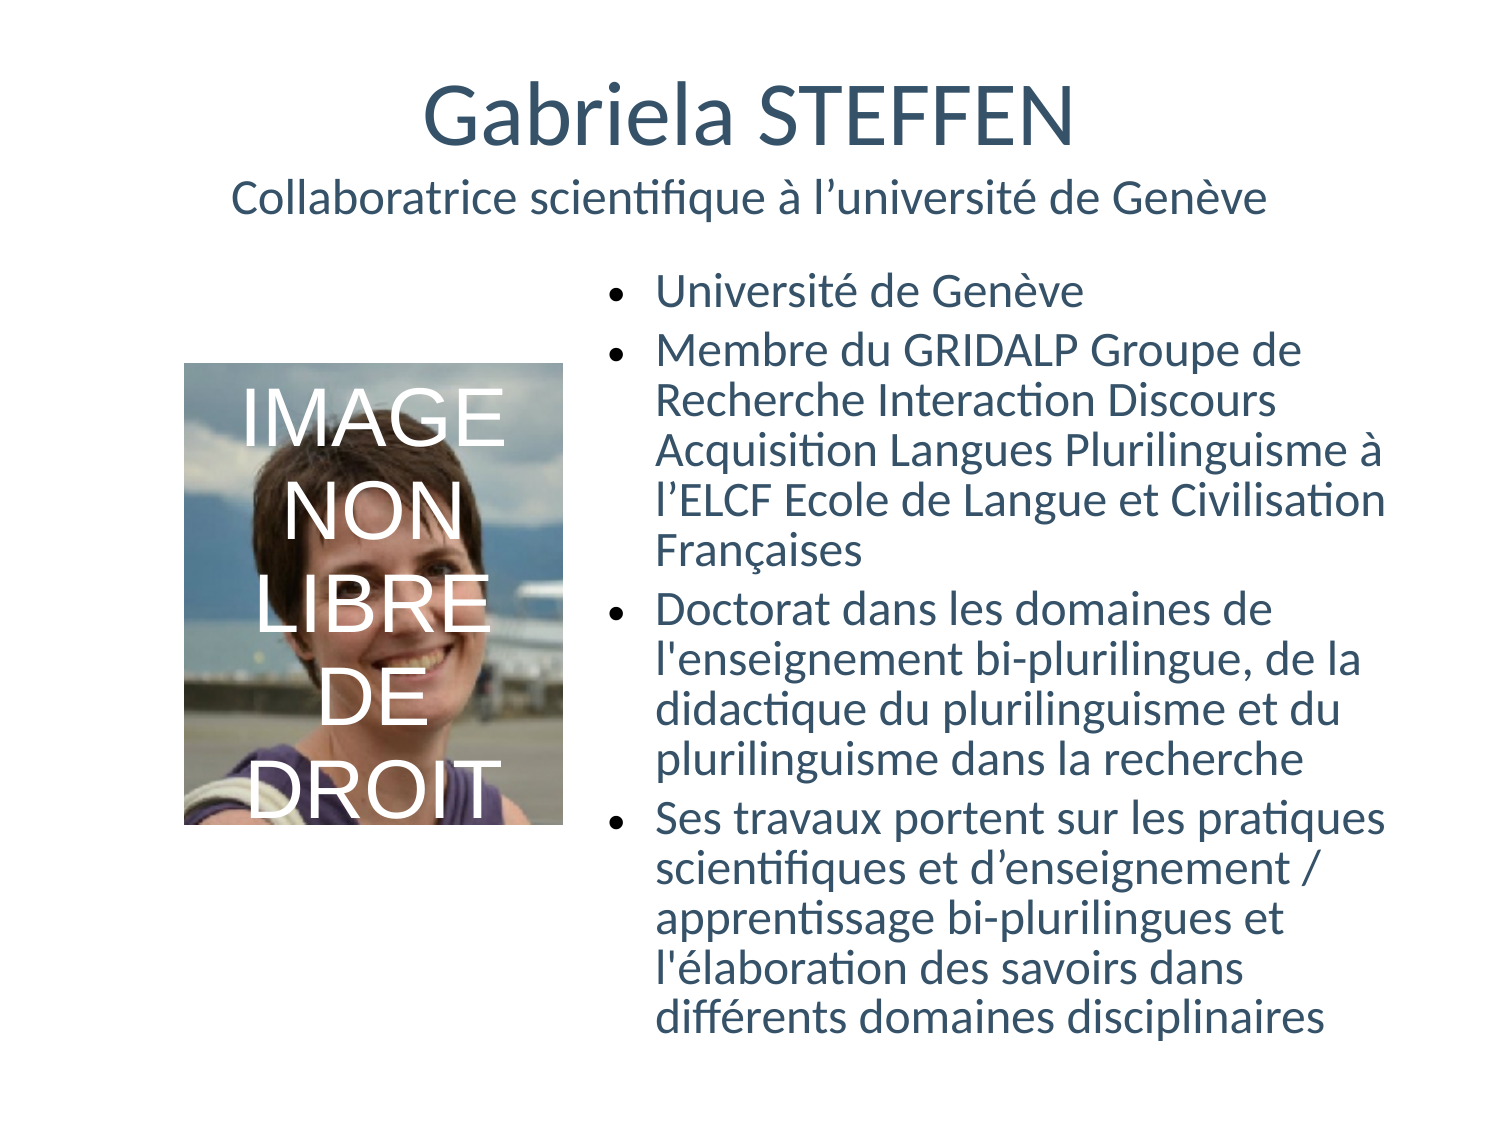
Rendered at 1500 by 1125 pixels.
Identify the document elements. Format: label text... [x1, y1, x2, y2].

picture [184, 363, 563, 825]
title Gabriela STEFFEN Collaboratrice scientifique à l’université de Genève [75, 45, 1425, 233]
list Université de Genève Membre du GRIDALP Groupe de Recherche Interaction Discours Acquisition Langues Plurilinguisme à l’ELCF Ecole de Langue et Civilisation Françaises Doctorat dans les domaines de l'enseignement bi-plurilingue, de la didactique du plurilinguisme et du plurilinguisme dans la recherche Ses travaux portent sur les pratiques scientifiques et d’enseignement / apprentissage bi-plurilingues et l'élaboration des savoirs dans différents domaines disciplinaires [592, 262, 1425, 1063]
